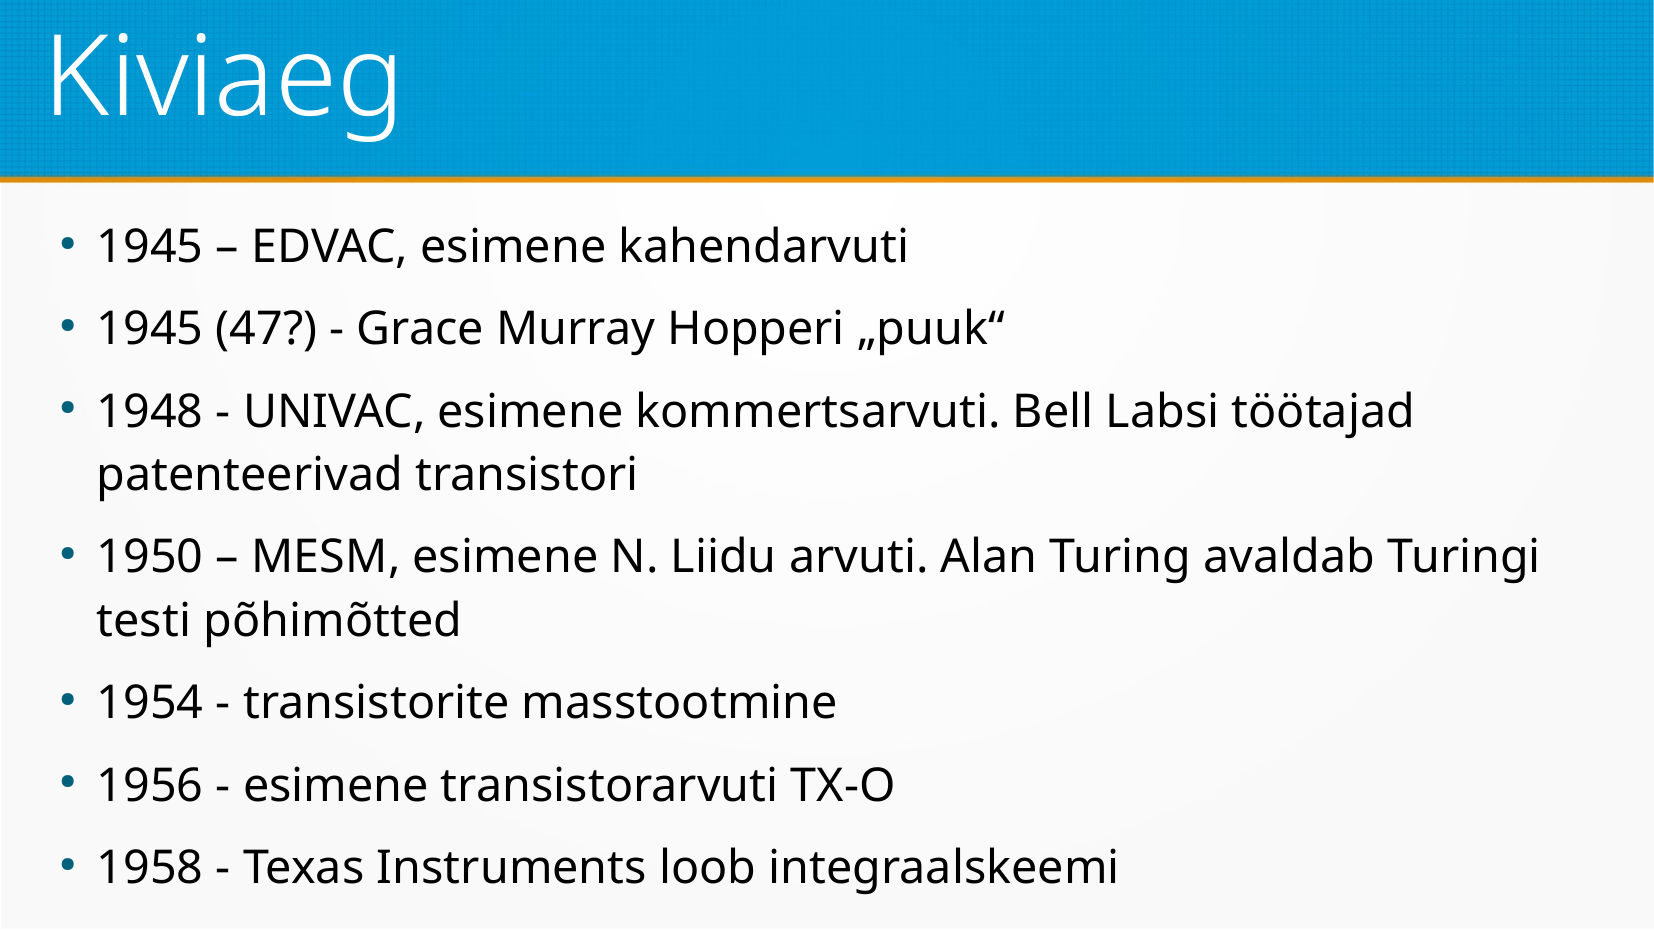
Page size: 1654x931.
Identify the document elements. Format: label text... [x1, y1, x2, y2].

picture [0, 175, 1654, 931]
list 1945 – EDVAC, esimene kahendarvuti 1945 (47?) - Grace Murray Hopperi „puuk“ 1948 - UNIVAC, esimene kommertsarvuti. Bell Labsi töötajad patenteerivad transistori 1950 – MESM, esimene N. Liidu arvuti. Alan Turing avaldab Turingi testi põhimõtted 1954 - transistorite masstootmine 1956 - esimene transistorarvuti TX-O 1958 - Texas Instruments loob integraalskeemi [47, 212, 1607, 902]
title Kiviaeg [43, 0, 1619, 149]
